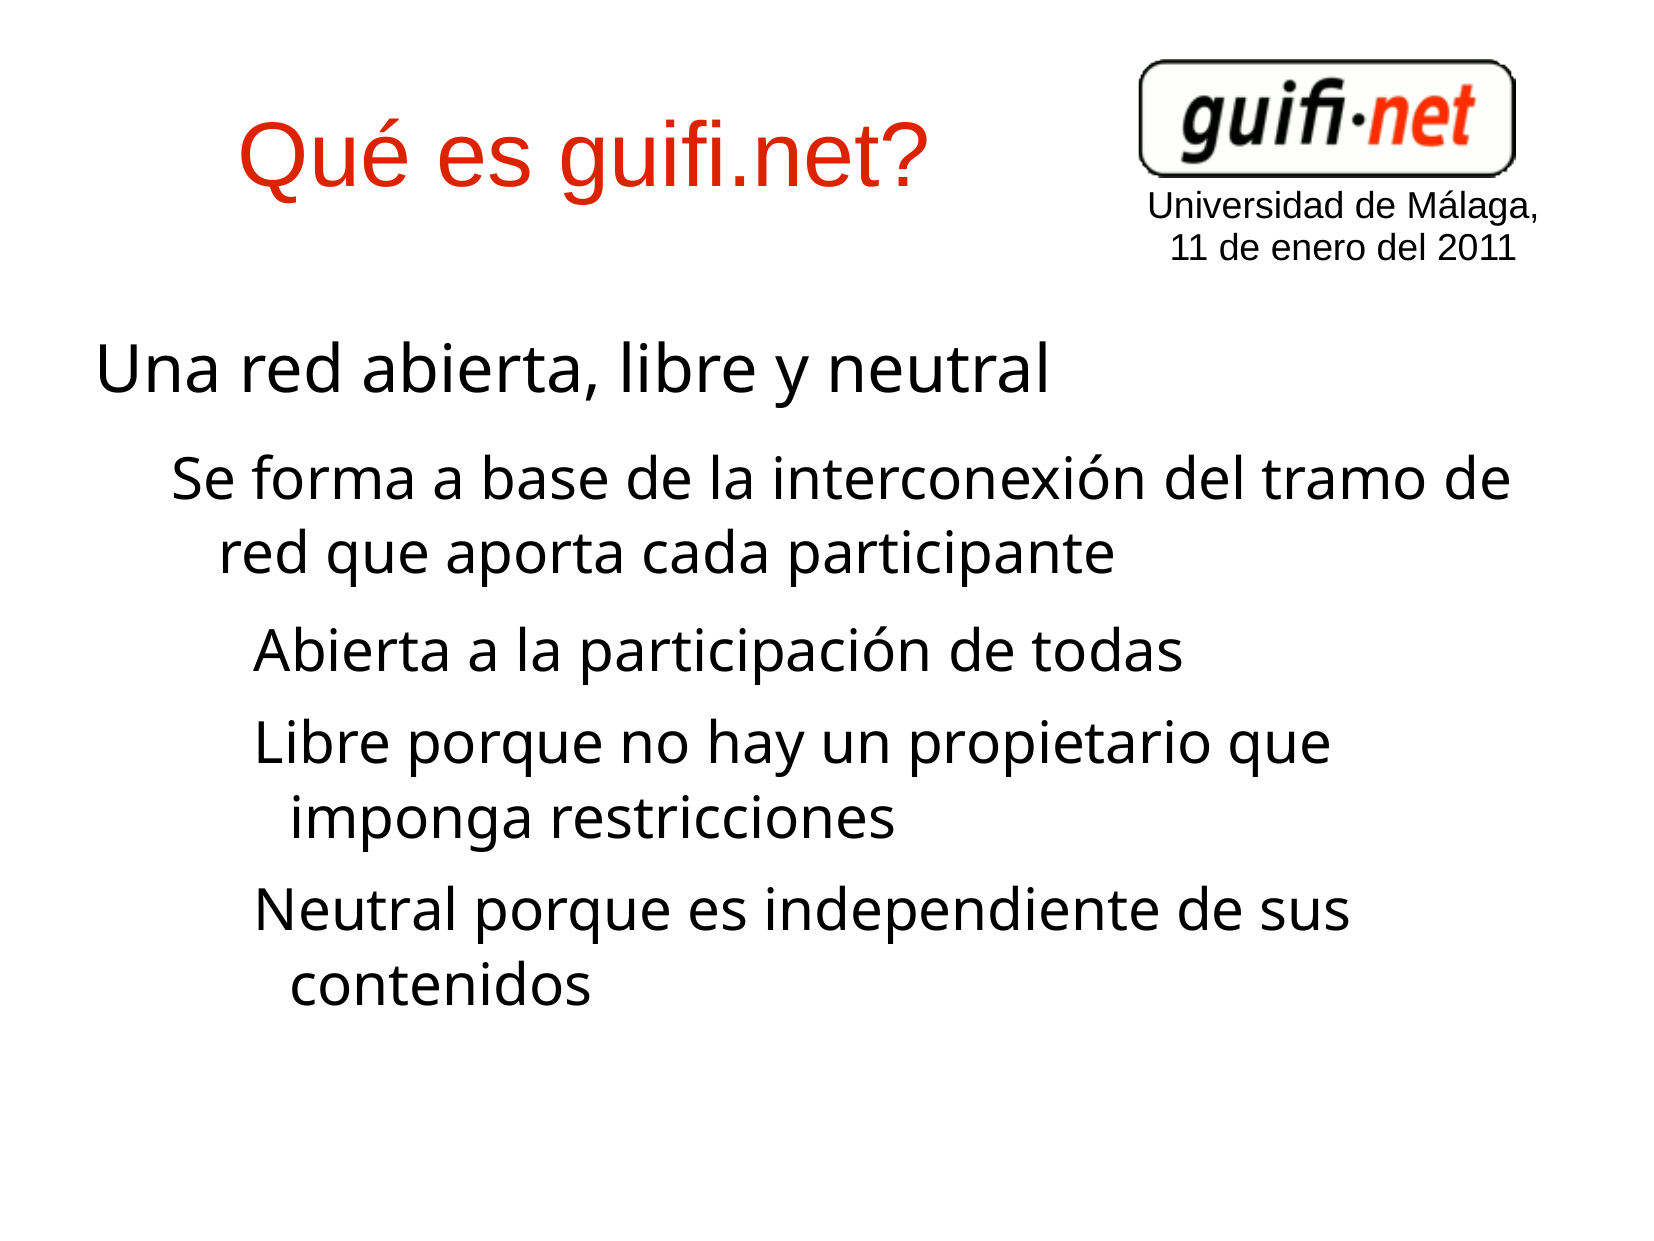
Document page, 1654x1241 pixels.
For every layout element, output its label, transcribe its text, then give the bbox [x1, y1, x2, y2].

list Una red abierta, libre y neutral Se forma a base de la interconexión del tramo de red que aporta cada participante Abierta a la participación de todas Libre porque no hay un propietario que imponga restricciones Neutral porque es independiente de sus contenidos [76, 324, 1565, 1129]
picture [1137, 59, 1516, 177]
text_box Universidad de Málaga, 11 de enero del 2011 [1033, 177, 1654, 277]
title Qué es guifi.net? [76, 59, 1093, 252]
